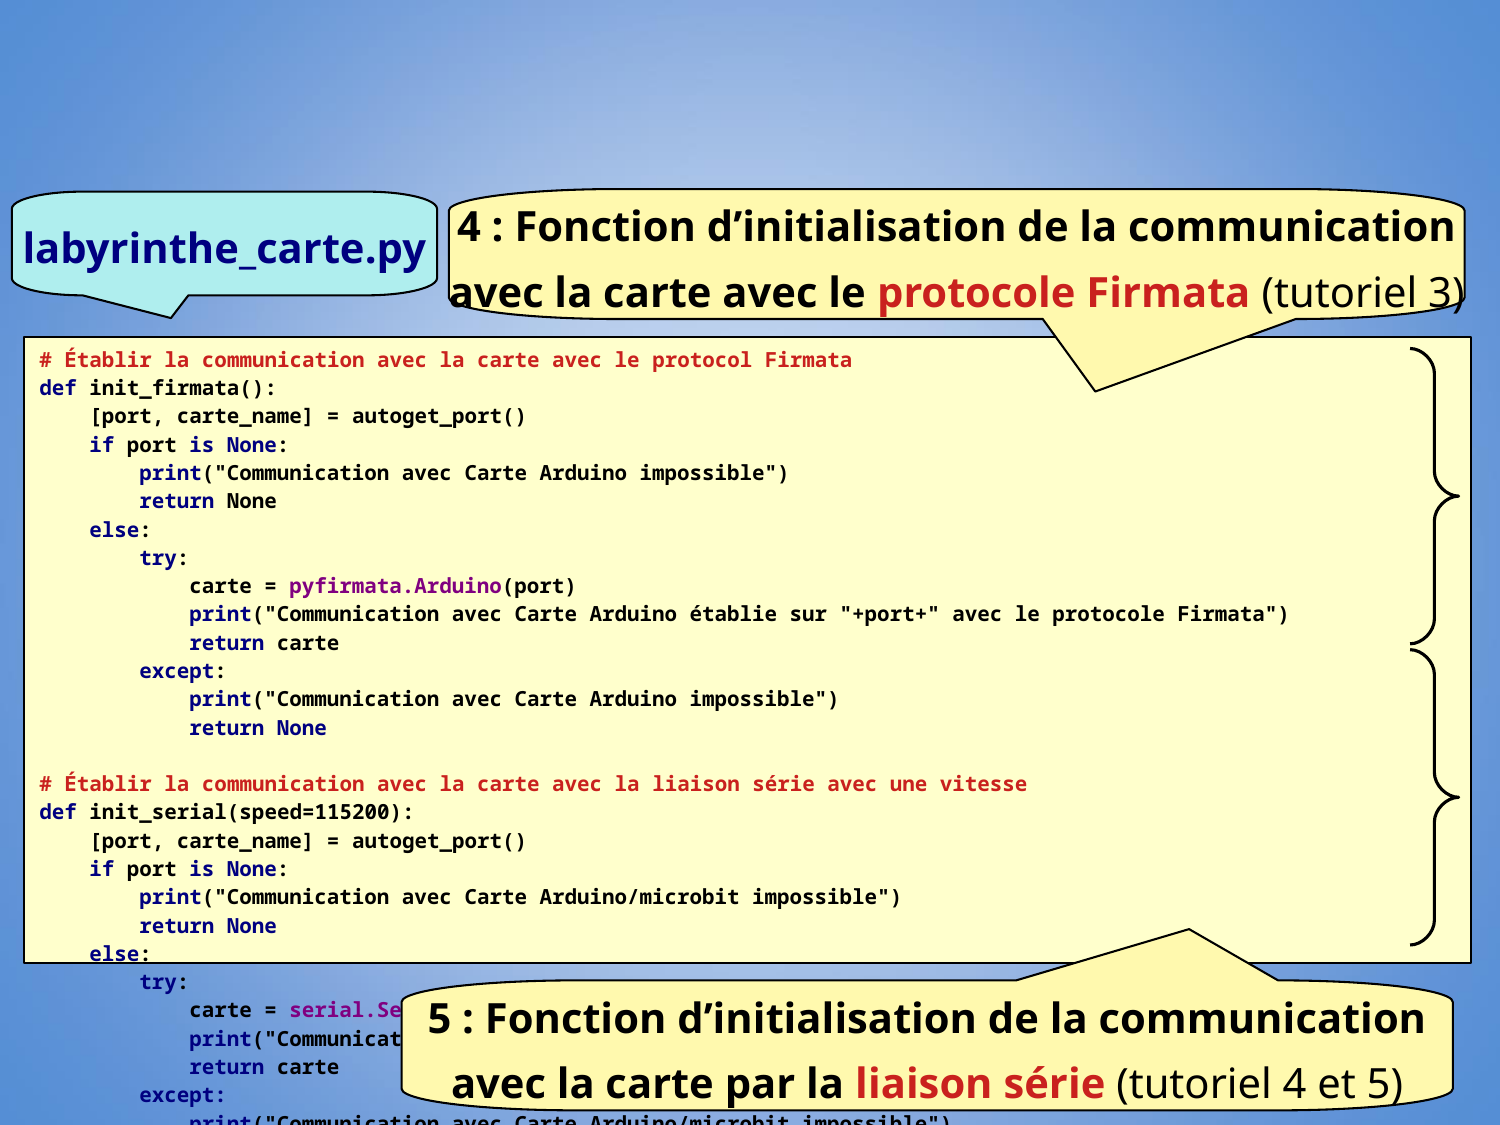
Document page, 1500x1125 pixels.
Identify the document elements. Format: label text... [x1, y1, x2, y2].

text_box 5 : Fonction d’initialisation de la communication avec la carte par la liaison série (tutoriel 4 et 5) [401, 929, 1453, 1111]
text_box 4 : Fonction d’initialisation de la communication avec la carte avec le protocole Firmata (tutoriel 3) [448, 189, 1465, 392]
picture [0, 0, 1500, 1125]
text_box labyrinthe_carte.py [11, 191, 438, 319]
text_box # Établir la communication avec la carte avec le protocol Firmata def init_firmata(): [port, carte_name] = autoget_port() if port is None: print("Communication avec Carte Arduino impossible") return None else: try: carte = pyfirmata.Arduino(port) print("Communication avec Carte Arduino établie sur "+port+" avec le protocole Firmata") return carte except: print("Communication avec Carte Arduino impossible") return None # Établir la communication avec la carte avec la liaison série avec une vitesse def init_serial(speed=115200): [port, carte_name] = autoget_port() if port is None: print("Communication avec Carte Arduino/microbit impossible") return None else: try: carte = serial.Serial(port,speed) print("Communication avec Carte Arduino/microbit établie sur "+port+" à la vitesse "+speed+"bauds") return carte except: print("Communication avec Carte Arduino/microbit impossible") return None [23, 336, 1471, 963]
